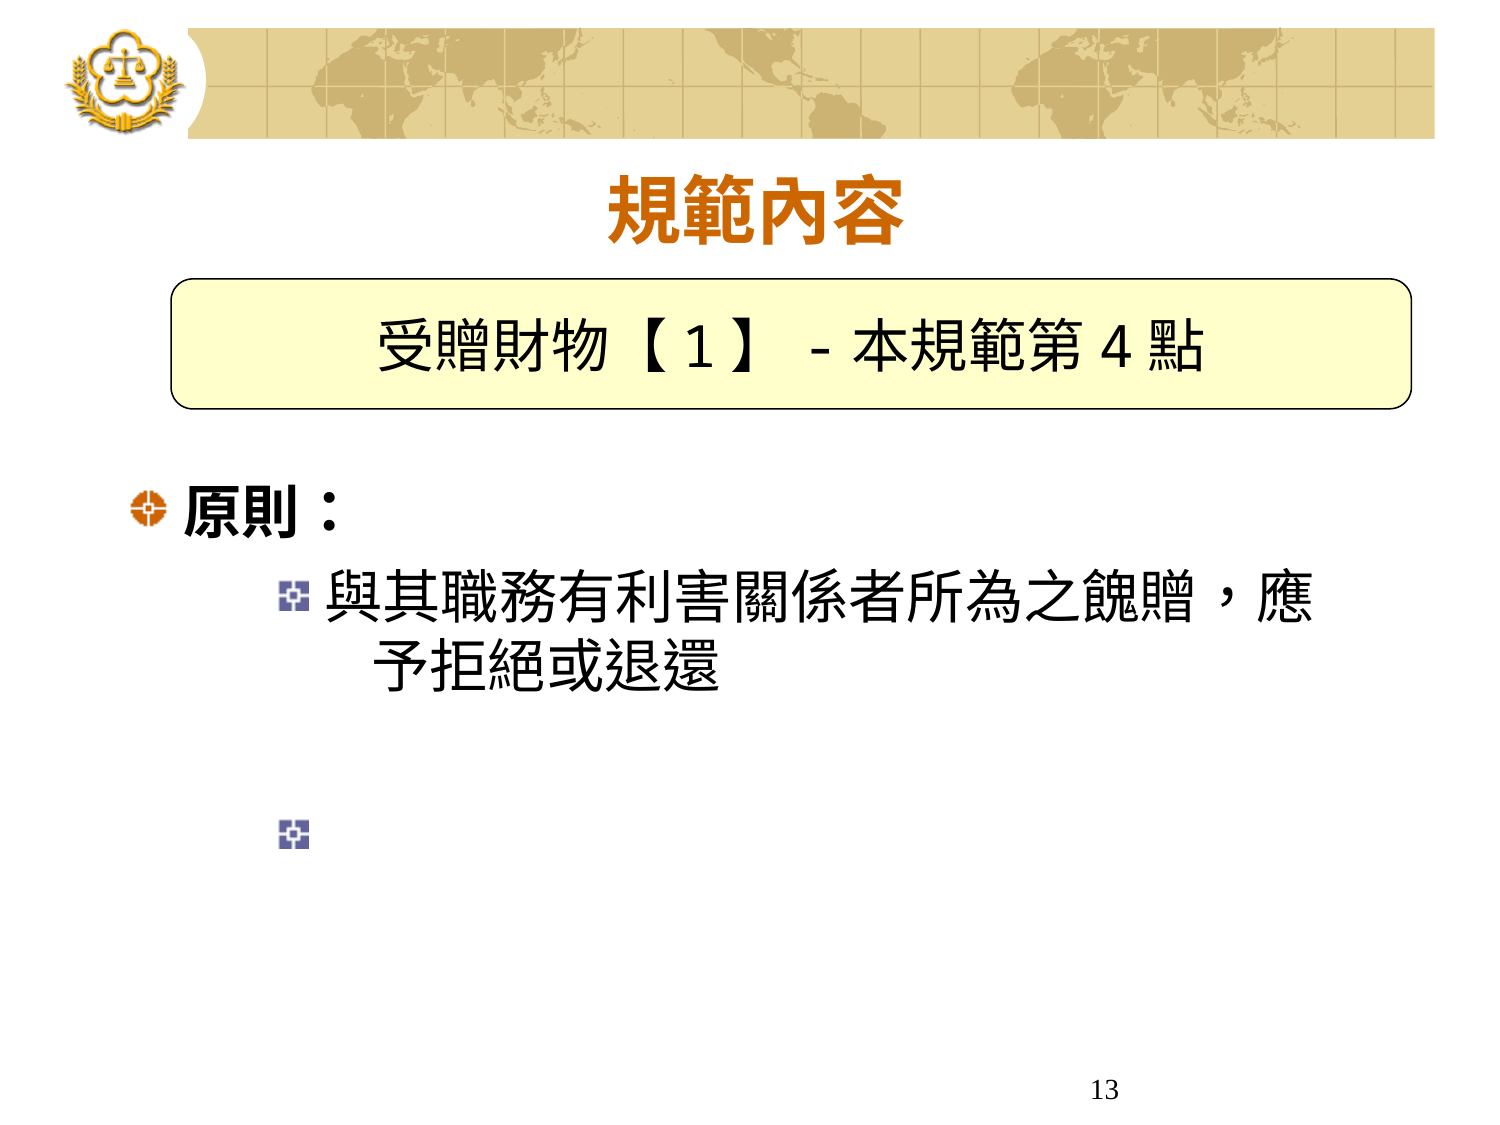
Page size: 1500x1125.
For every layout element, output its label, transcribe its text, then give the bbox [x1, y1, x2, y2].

title 規範內容 [348, 148, 1164, 268]
list 原則： 與其職務有利害關係者所為之餽贈，應予拒絕或退還 [112, 467, 1388, 1028]
text_box 受贈財物【1】-本規範第4點 [171, 278, 1412, 409]
text_box [1074, 1037, 1388, 1113]
